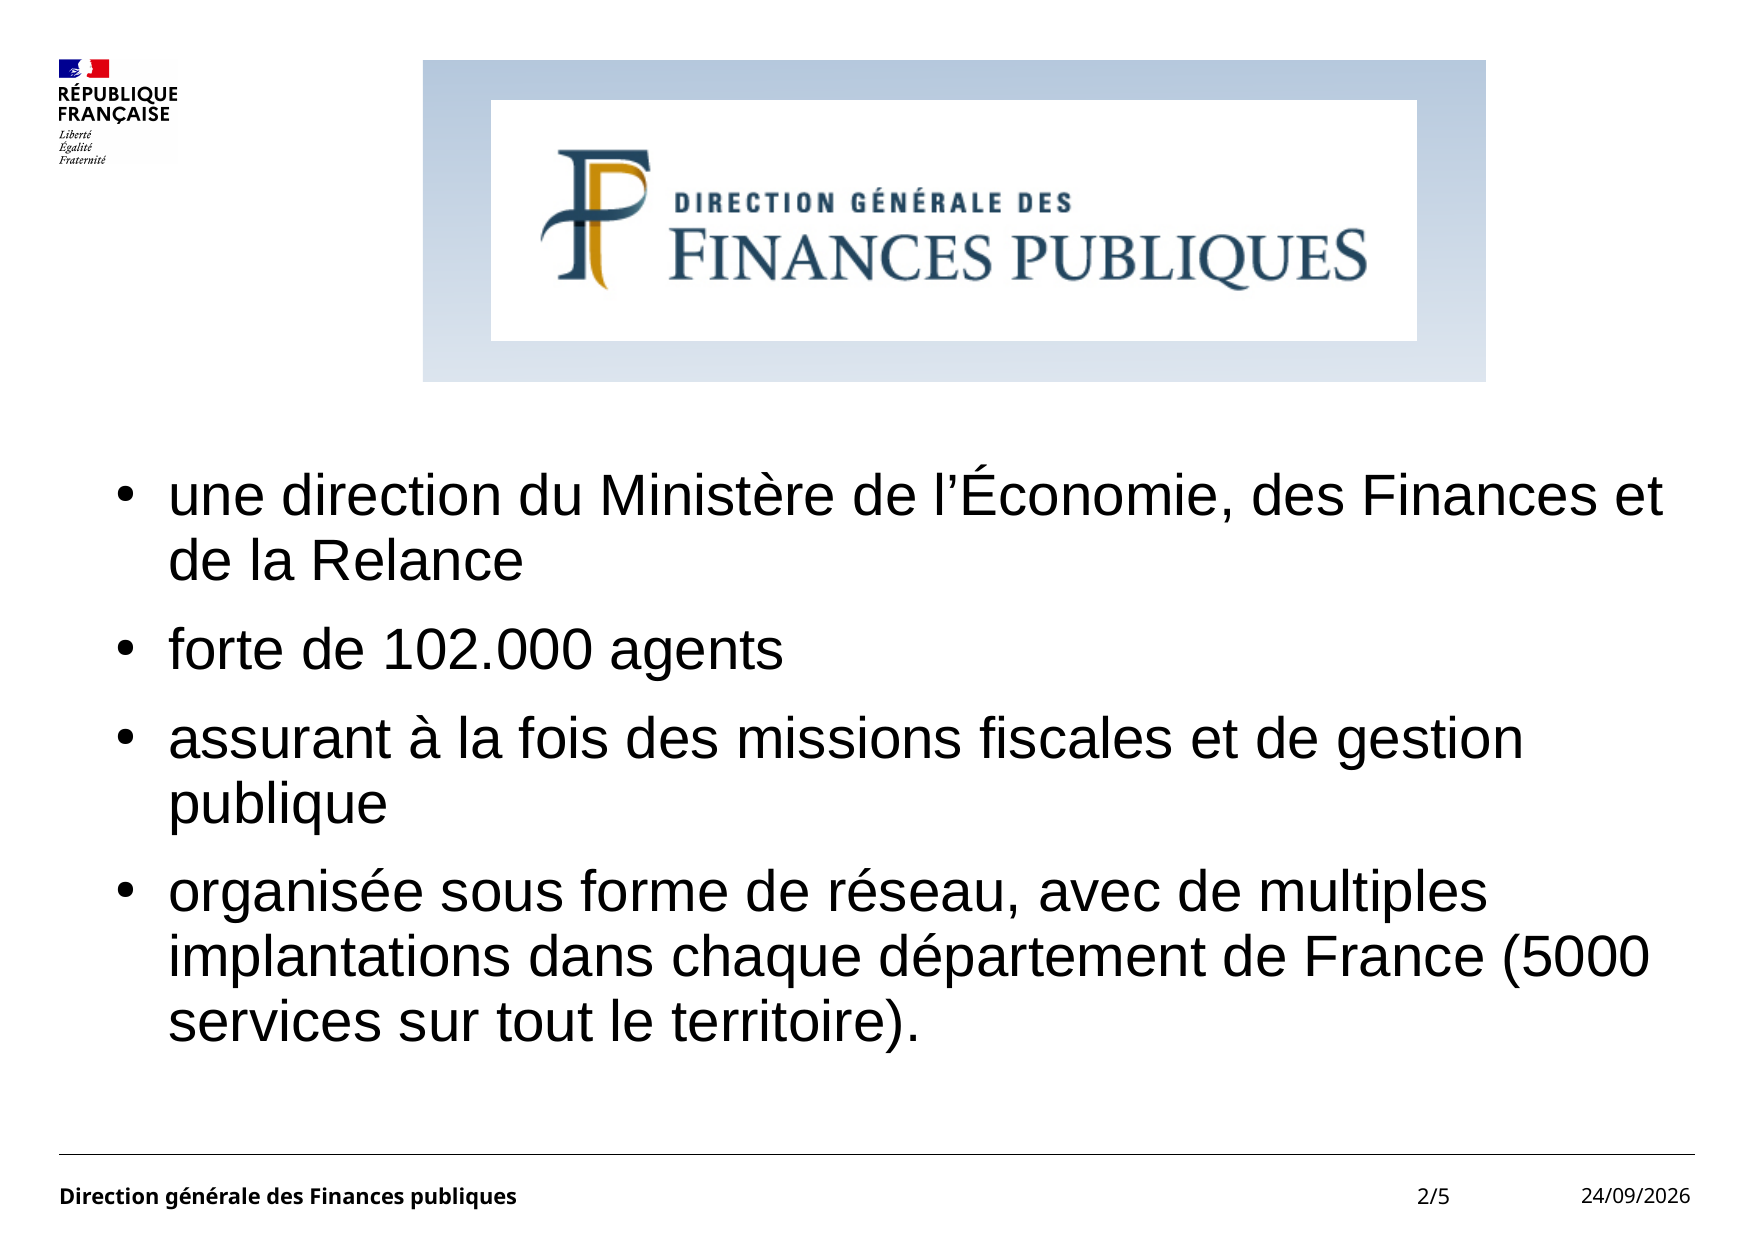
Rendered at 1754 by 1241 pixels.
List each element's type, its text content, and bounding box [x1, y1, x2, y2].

picture [491, 100, 1417, 341]
list [422, 60, 1486, 351]
picture [59, 59, 178, 164]
text_box une direction du Ministère de l’Économie, des Finances et de la Relance forte de 102.000 agents assurant à la fois des missions fiscales et de gestion publique organisée sous forme de réseau, avec de multiples implantations dans chaque département de France (5000 services sur tout le territoire). [82, 351, 1697, 1141]
